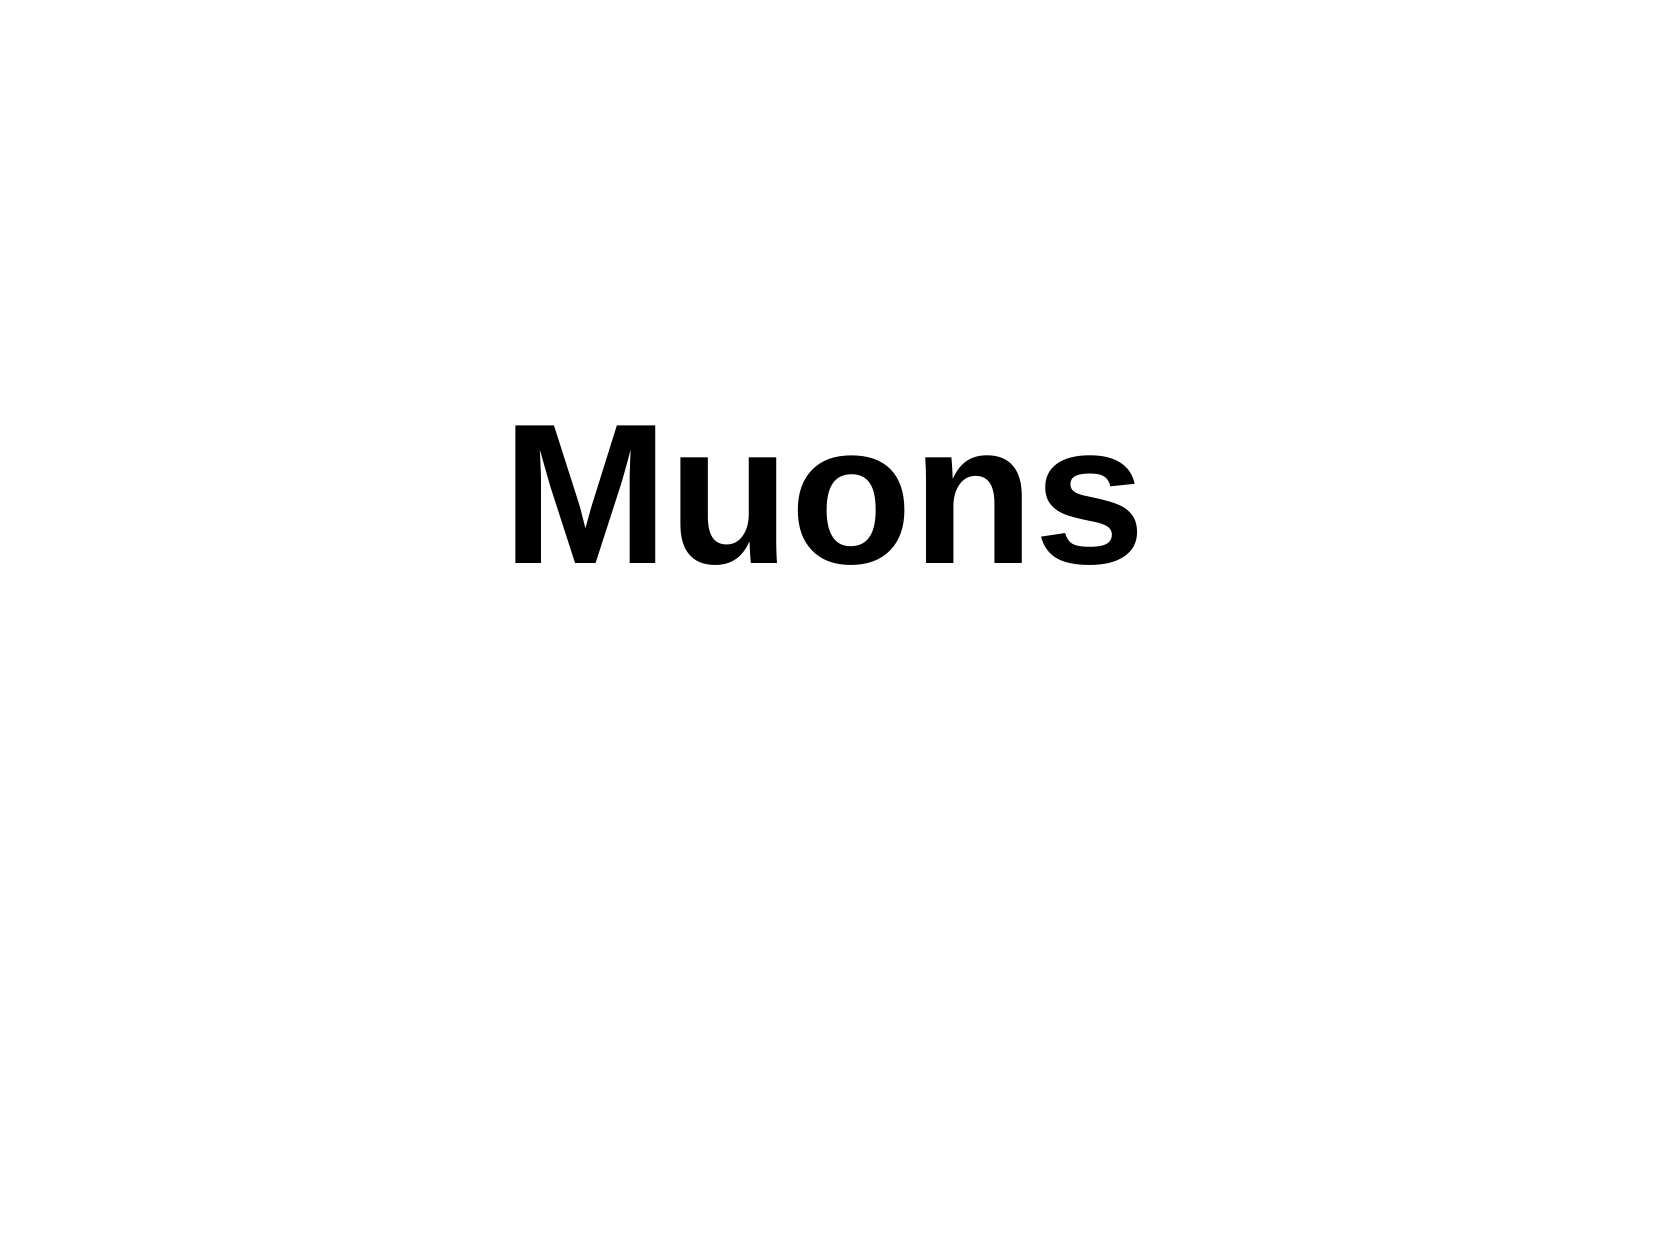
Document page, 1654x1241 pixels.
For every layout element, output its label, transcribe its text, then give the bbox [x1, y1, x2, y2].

text_box Muons [487, 375, 1162, 692]
